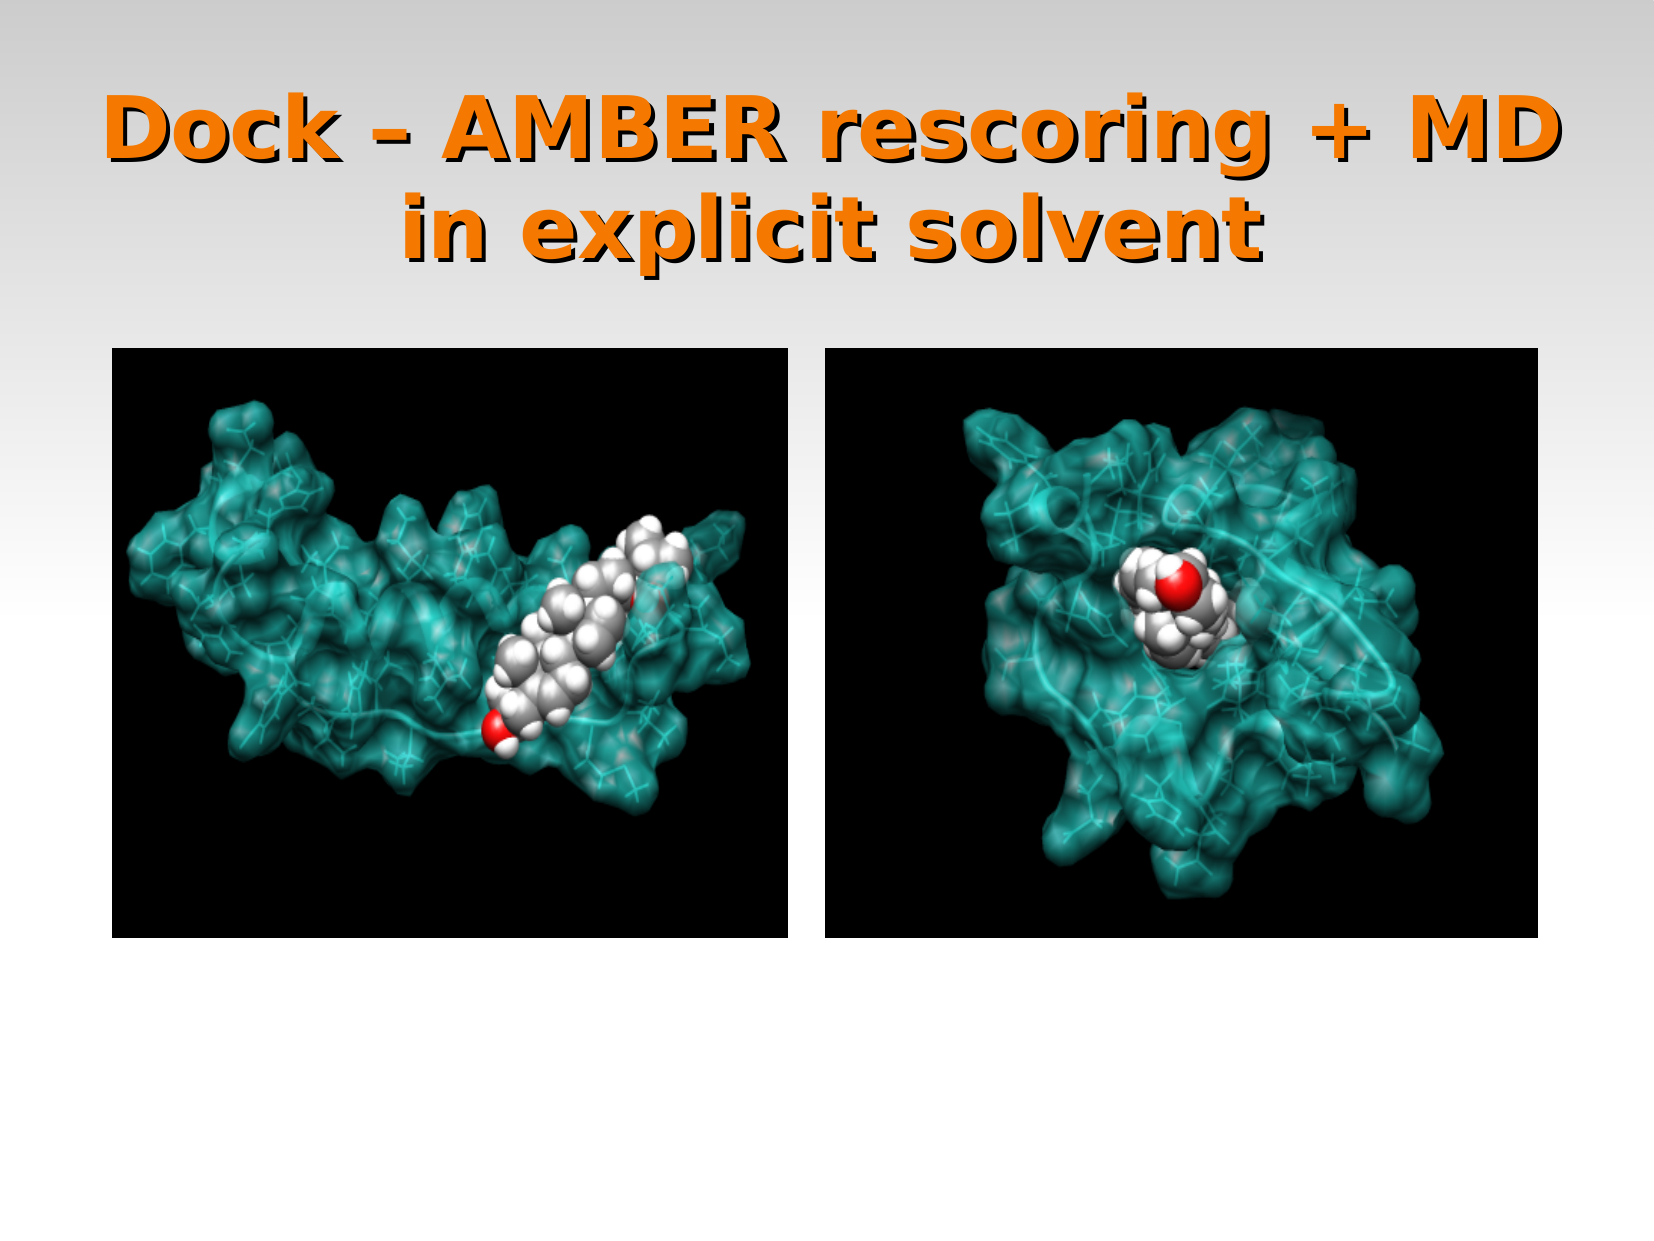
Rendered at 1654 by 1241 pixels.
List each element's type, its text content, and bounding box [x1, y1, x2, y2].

picture [825, 348, 1538, 938]
picture [112, 348, 788, 938]
title Dock – AMBER rescoring + MD in explicit solvent [86, 75, 1576, 283]
